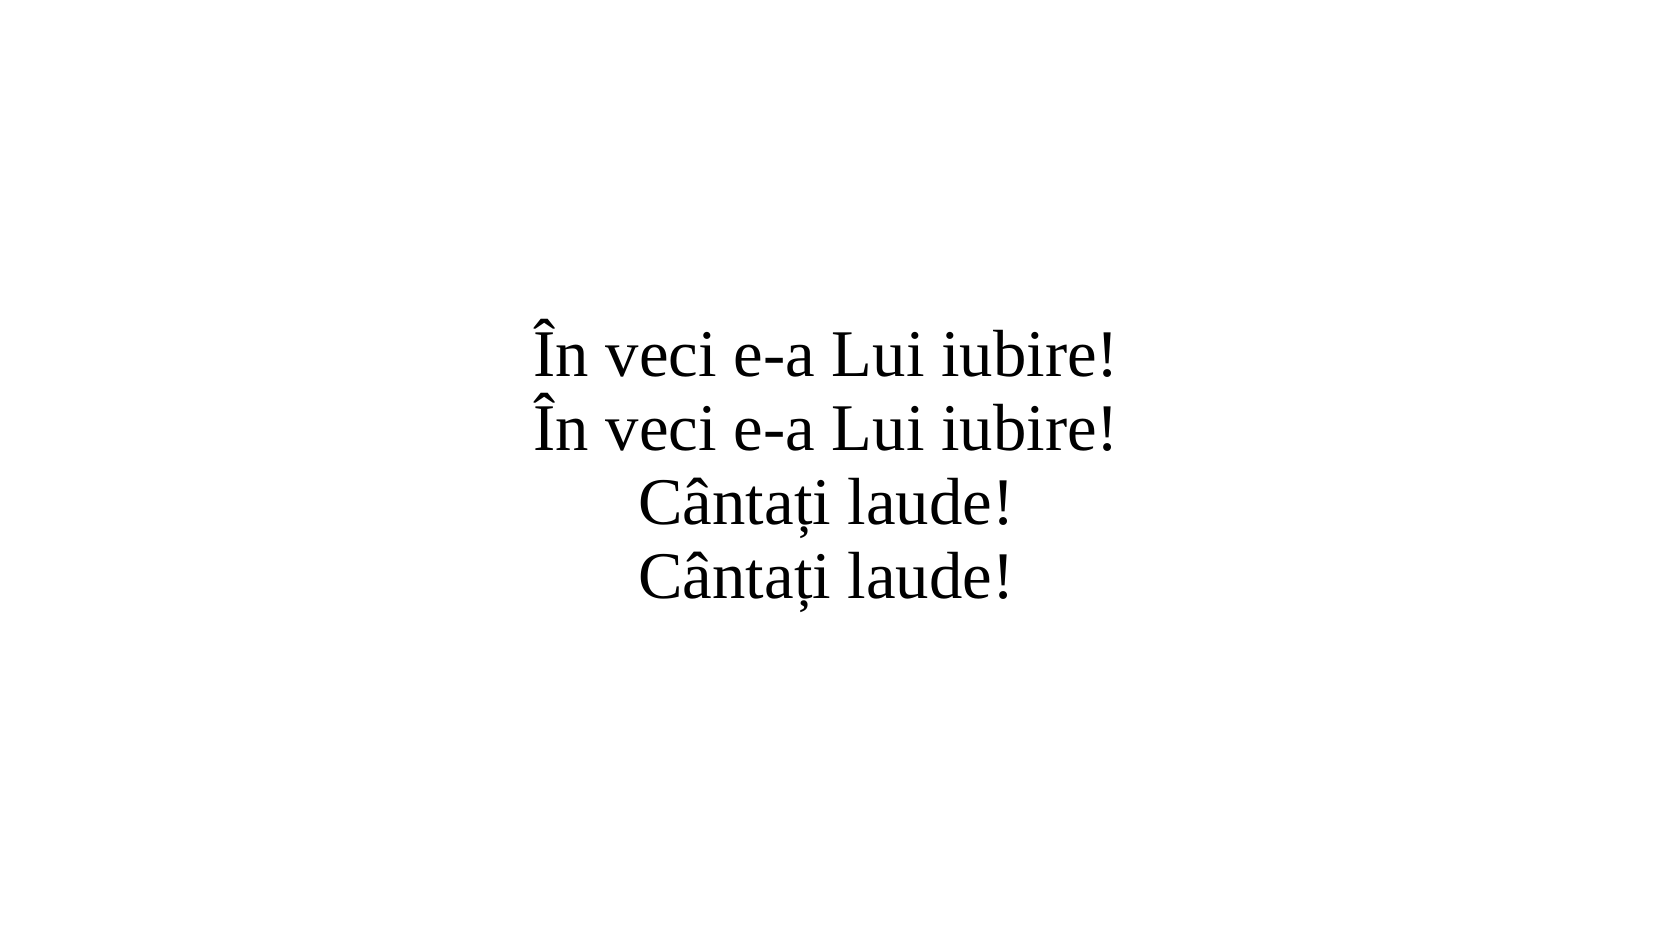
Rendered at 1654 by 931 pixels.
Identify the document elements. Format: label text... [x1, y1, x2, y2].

subtitle În veci e-a Lui iubire! În veci e-a Lui iubire! Cântați laude! Cântați laude! [300, 150, 1354, 781]
